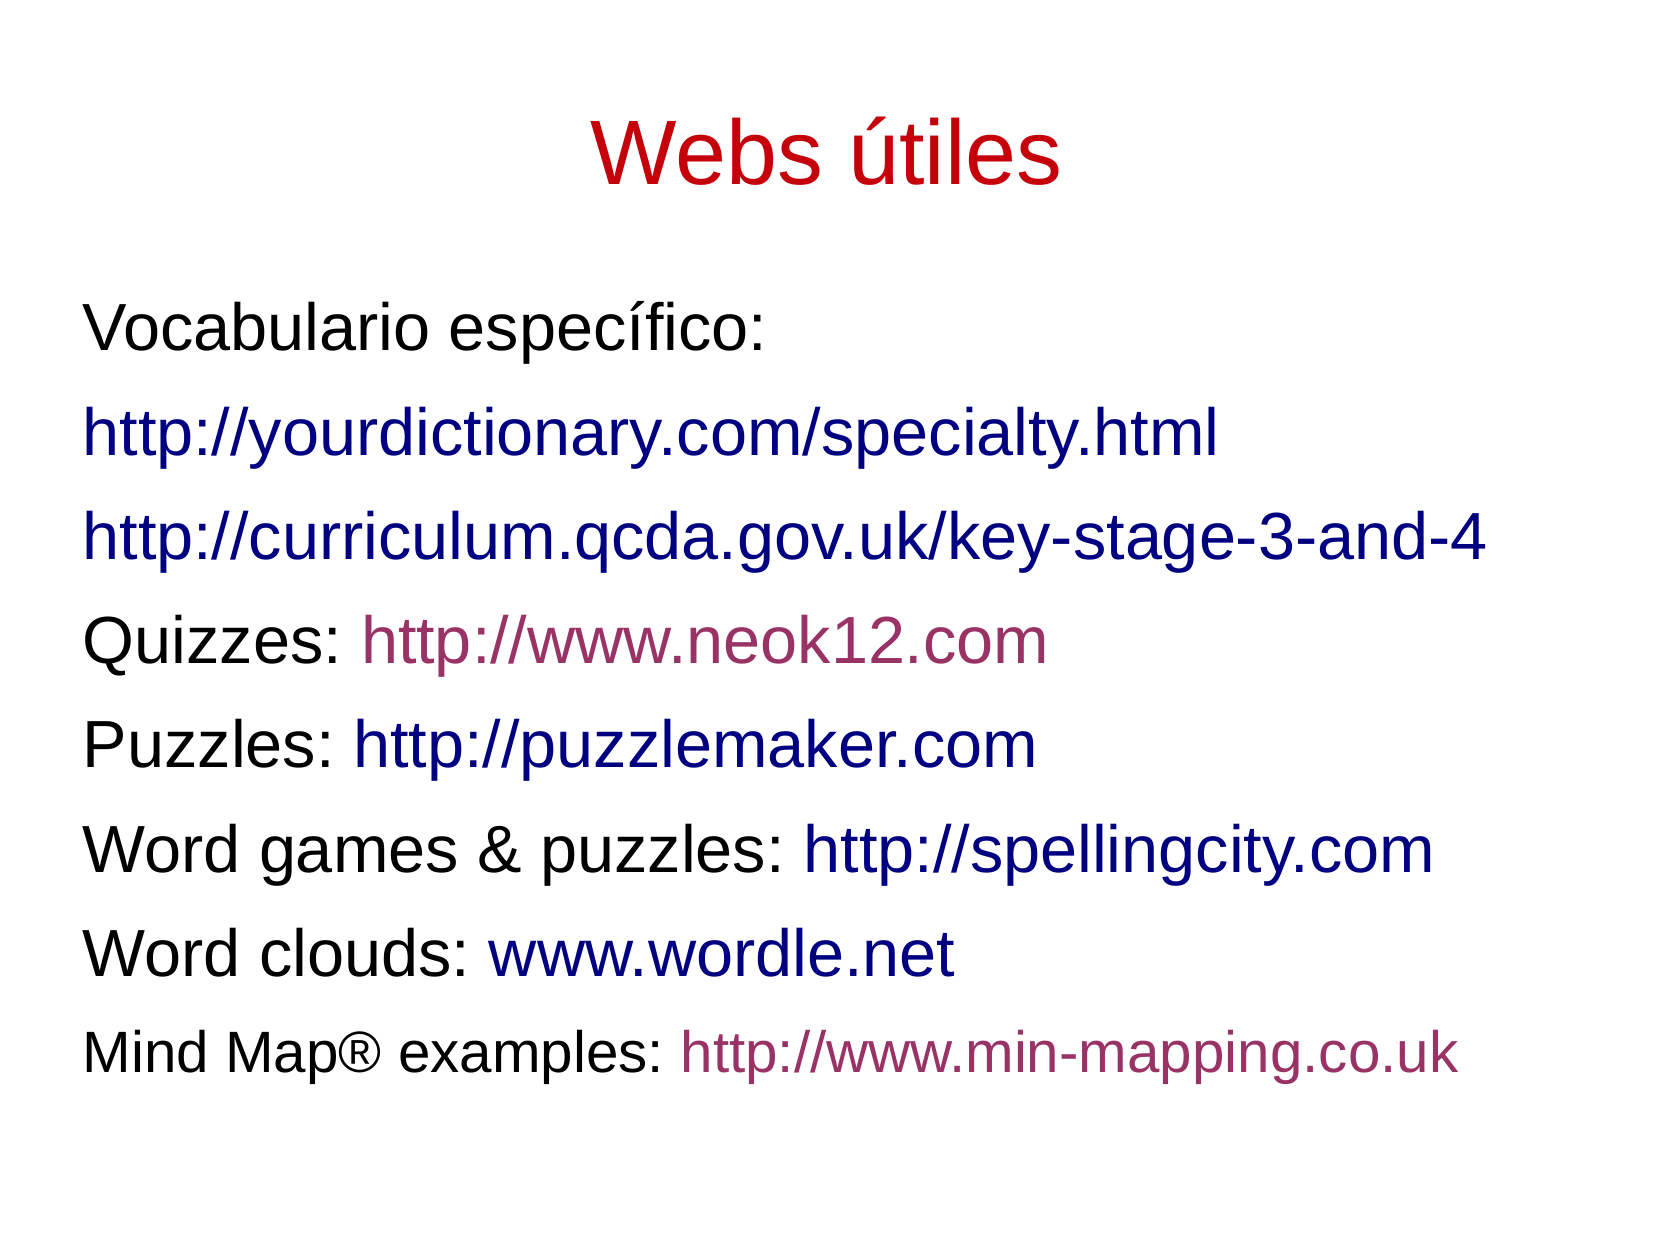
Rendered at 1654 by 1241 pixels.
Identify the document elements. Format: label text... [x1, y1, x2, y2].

list Vocabulario específico: http://yourdictionary.com/specialty.html http://curriculum.qcda.gov.uk/key-stage-3-and-4 Quizzes: http://www.neok12.com Puzzles: http://puzzlemaker.com Word games & puzzles: http://spellingcity.com Word clouds: www.wordle.net Mind Map® examples: http://www.min-mapping.co.uk [82, 290, 1571, 1094]
title Webs útiles [82, 56, 1571, 250]
